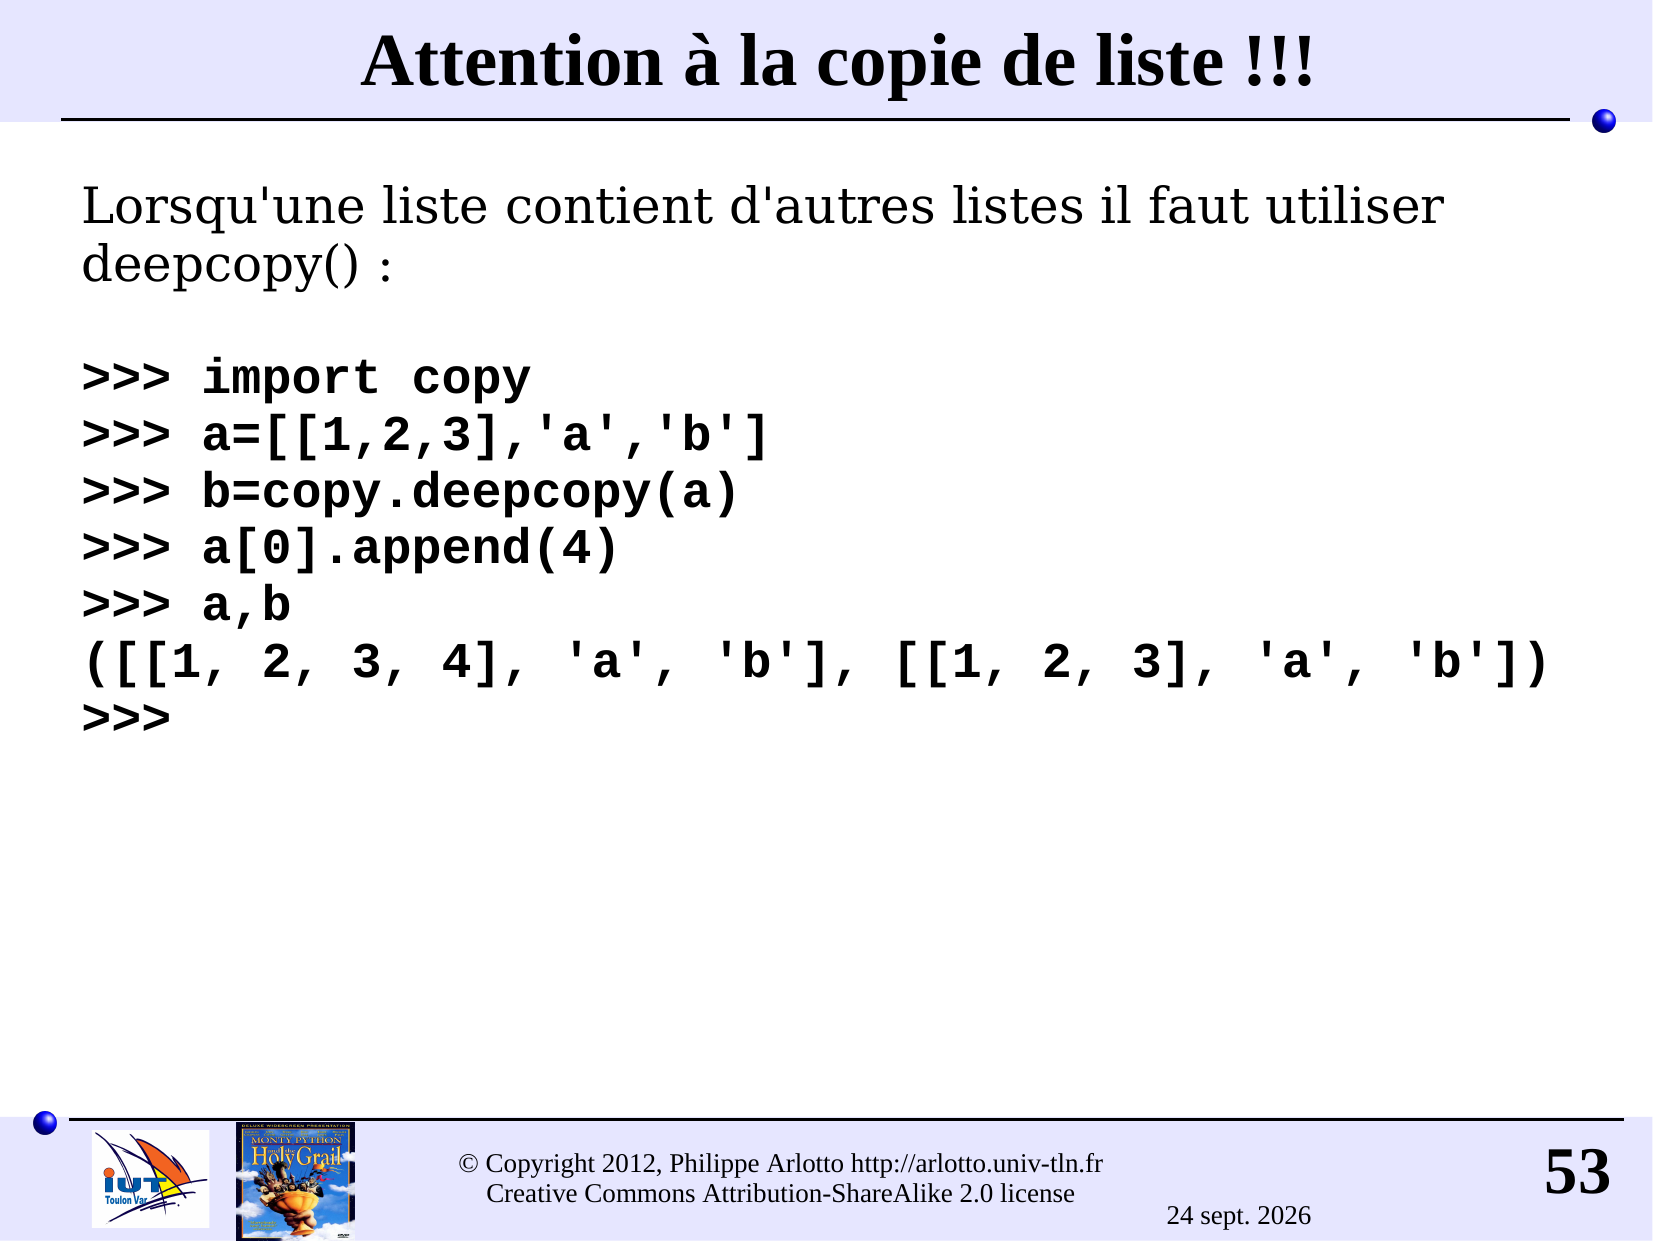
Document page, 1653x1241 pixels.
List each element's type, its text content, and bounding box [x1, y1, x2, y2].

picture [236, 1122, 355, 1241]
title Attention à la copie de liste !!! [95, 14, 1585, 107]
text_box Lorsqu'une liste contient d'autres listes il faut utiliser deepcopy() : >>> import copy >>> a=[[1,2,3],'a','b'] >>> b=copy.deepcopy(a) >>> a[0].append(4) >>> a,b ([[1, 2, 3, 4], 'a', 'b'], [[1, 2, 3], 'a', 'b']) >>> [81, 177, 1552, 869]
